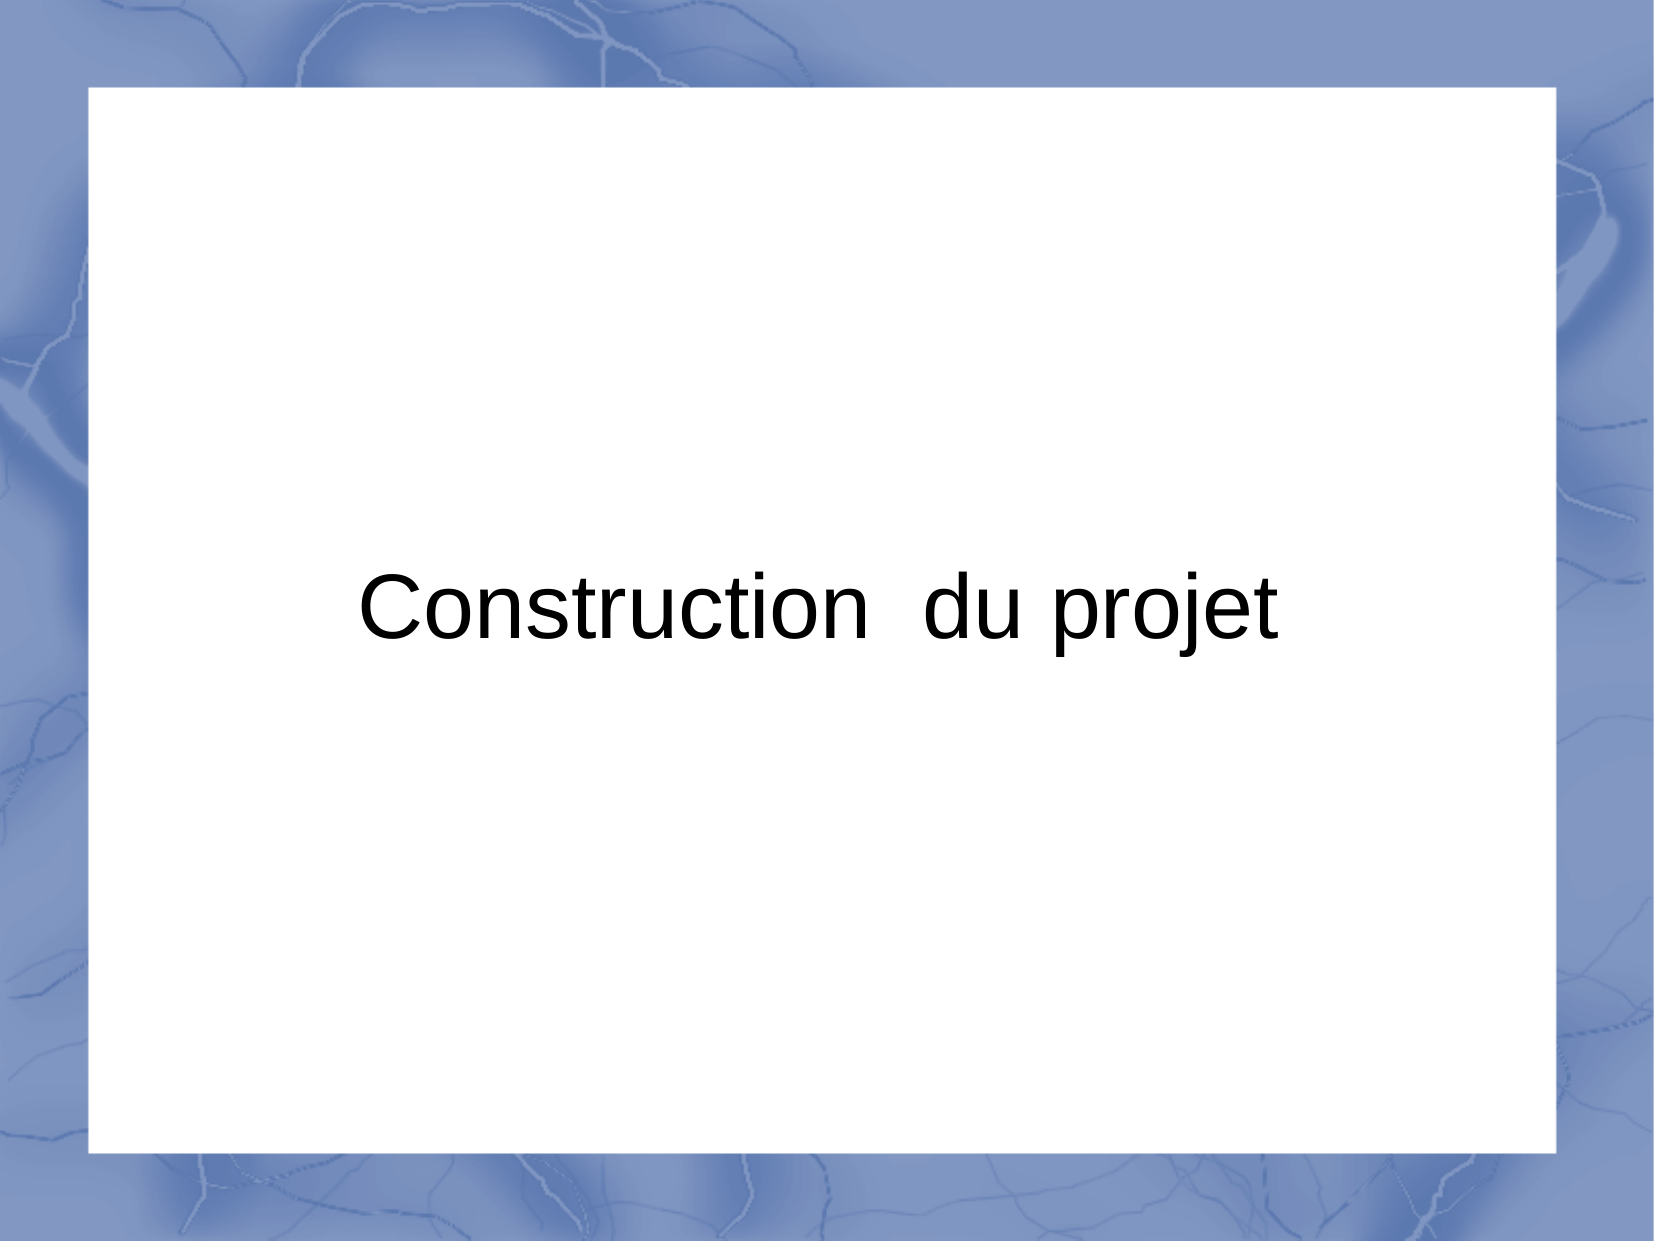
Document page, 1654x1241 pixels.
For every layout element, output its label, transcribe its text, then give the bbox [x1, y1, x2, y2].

picture [0, 0, 1654, 1241]
text_box Construction du projet [342, 548, 1323, 666]
